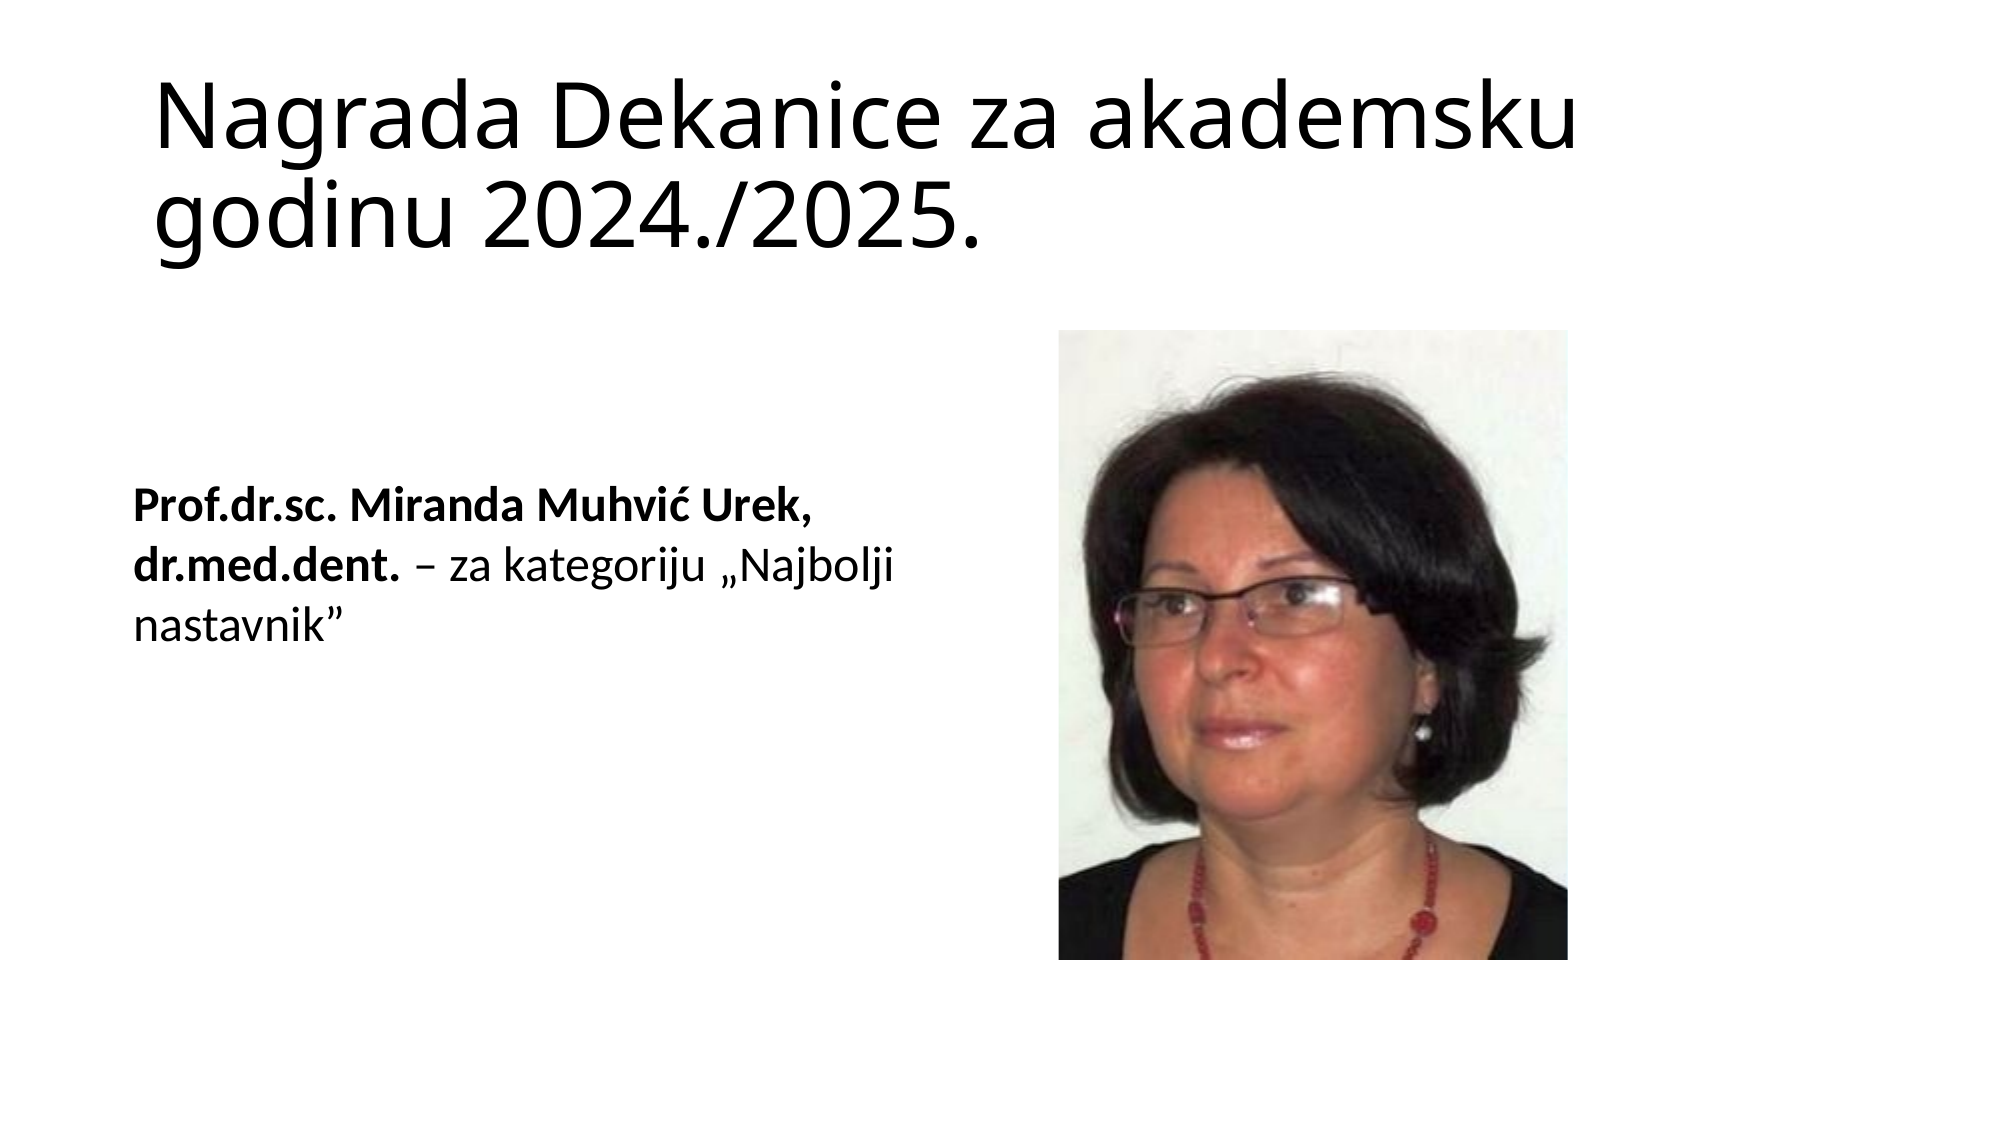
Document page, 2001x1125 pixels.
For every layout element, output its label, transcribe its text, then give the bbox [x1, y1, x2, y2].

text_box Prof.dr.sc. Miranda Muhvić Urek, dr.med.dent. – za kategoriju „Najbolji nastavnik” [118, 464, 942, 661]
title Nagrada Dekanice za akademsku godinu 2024./2025. [137, 59, 1863, 278]
picture [1058, 330, 1568, 960]
